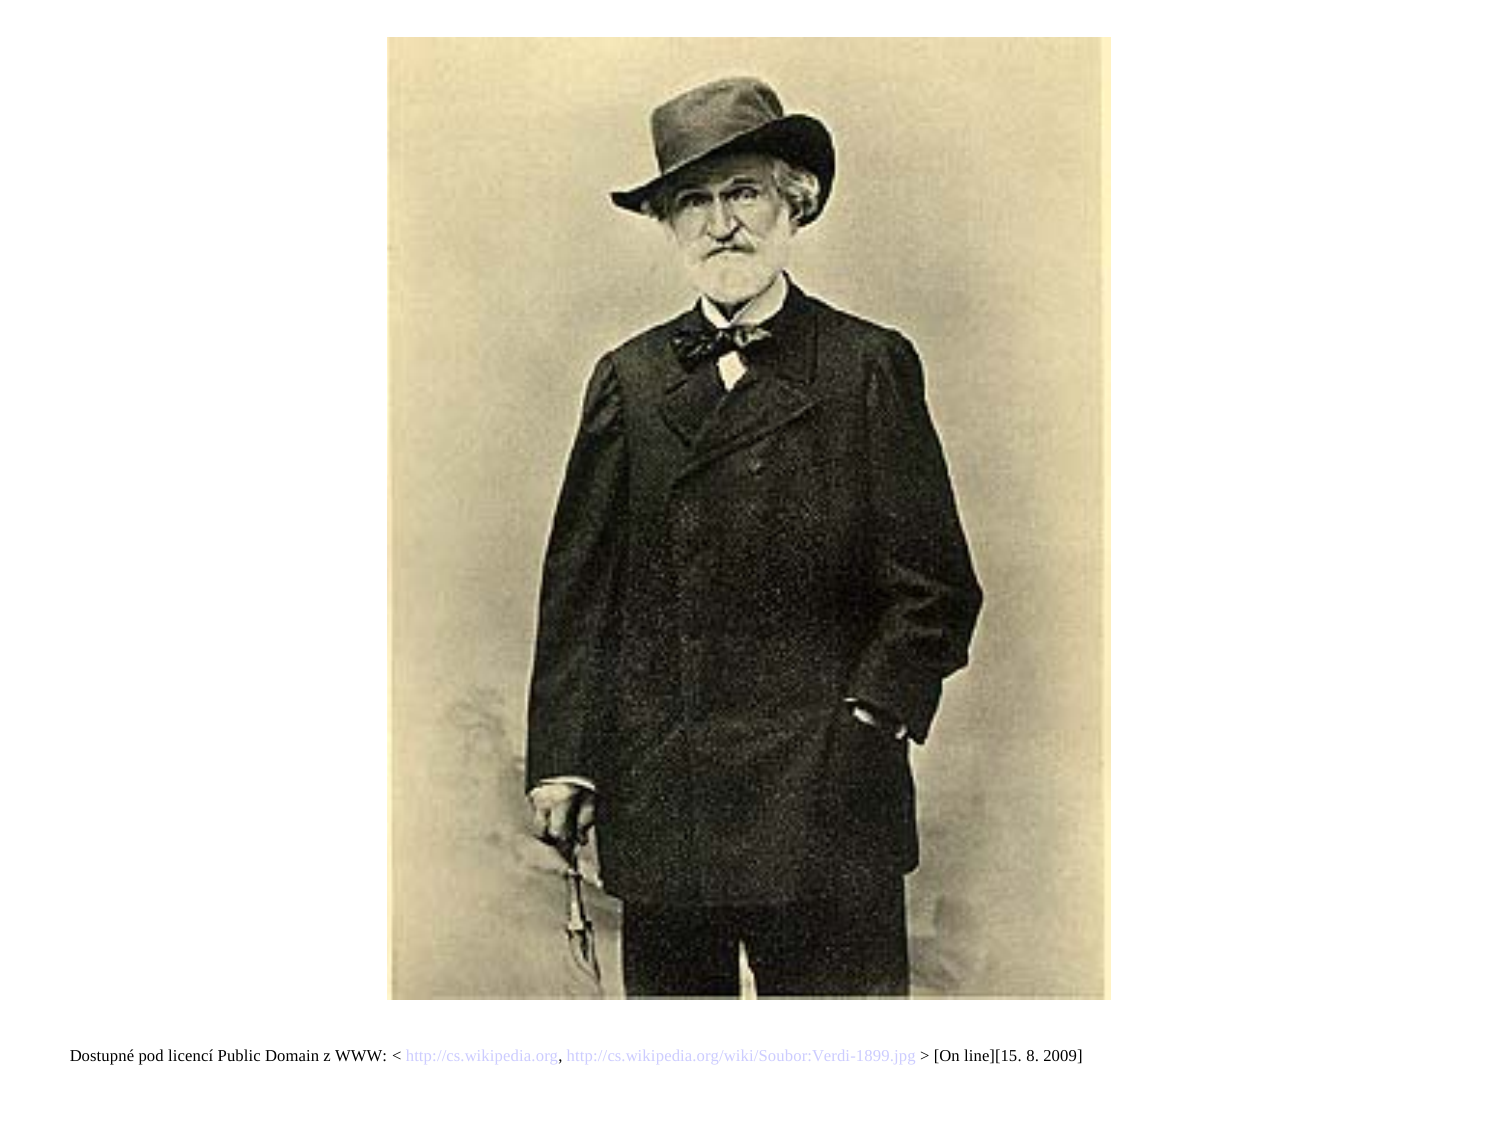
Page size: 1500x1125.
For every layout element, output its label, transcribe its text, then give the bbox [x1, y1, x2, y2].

text_box Dostupné pod licencí Public Domain z WWW: < http://cs.wikipedia.org, http://cs.wikipedia.org/wiki/Soubor:Verdi-1899.jpg > [On line][15. 8. 2009] [54, 1037, 1098, 1073]
picture [387, 37, 1111, 1000]
